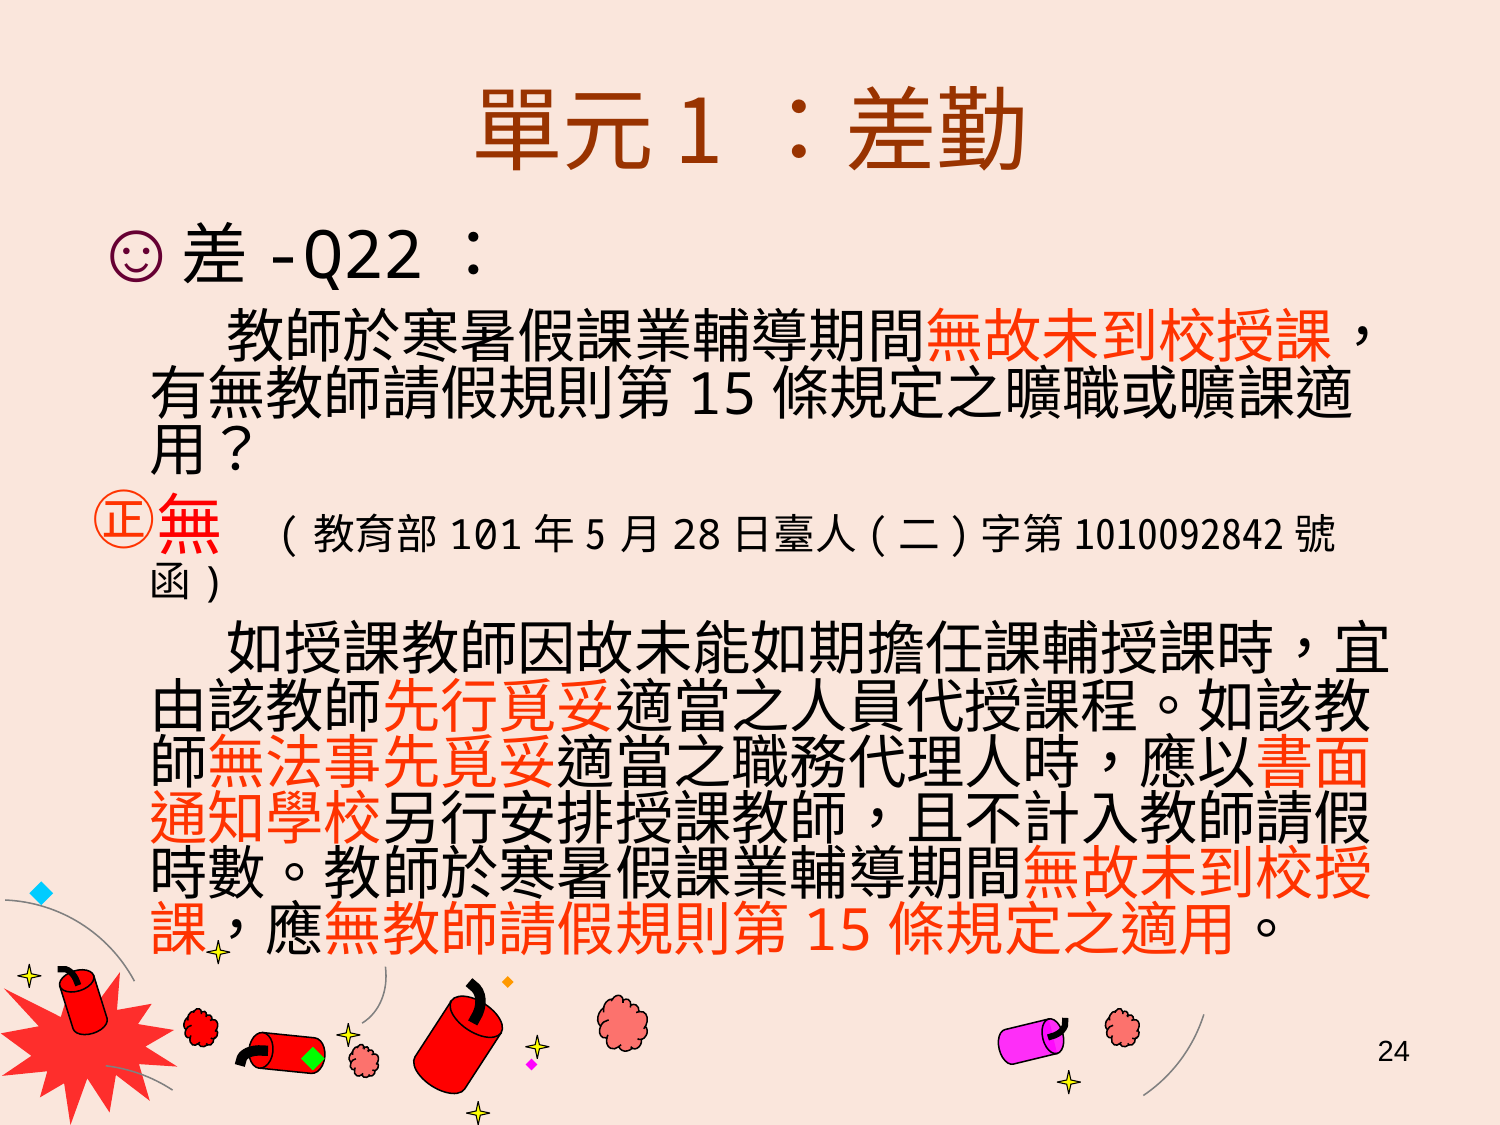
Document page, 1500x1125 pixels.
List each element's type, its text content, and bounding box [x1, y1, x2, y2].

title 單元1：差勤 [75, 45, 1426, 209]
text_box <number> [1074, 1024, 1426, 1103]
list 差-Q22： 教師於寒暑假課業輔導期間無故未到校授課，有無教師請假規則第15條規定之曠職或曠課適用？ 無 (教育部101年5月28日臺人(二)字第1010092842號函) 如授課教師因故未能如期擔任課輔授課時，宜由該教師先行覓妥適當之人員代授課程。如該教師無法事先覓妥適當之職務代理人時，應以書面通知學校另行安排授課教師，且不計入教師請假時數。教師於寒暑假課業輔導期間無故未到校授課，應無教師請假規則第15條規定之適用。 [75, 220, 1426, 977]
